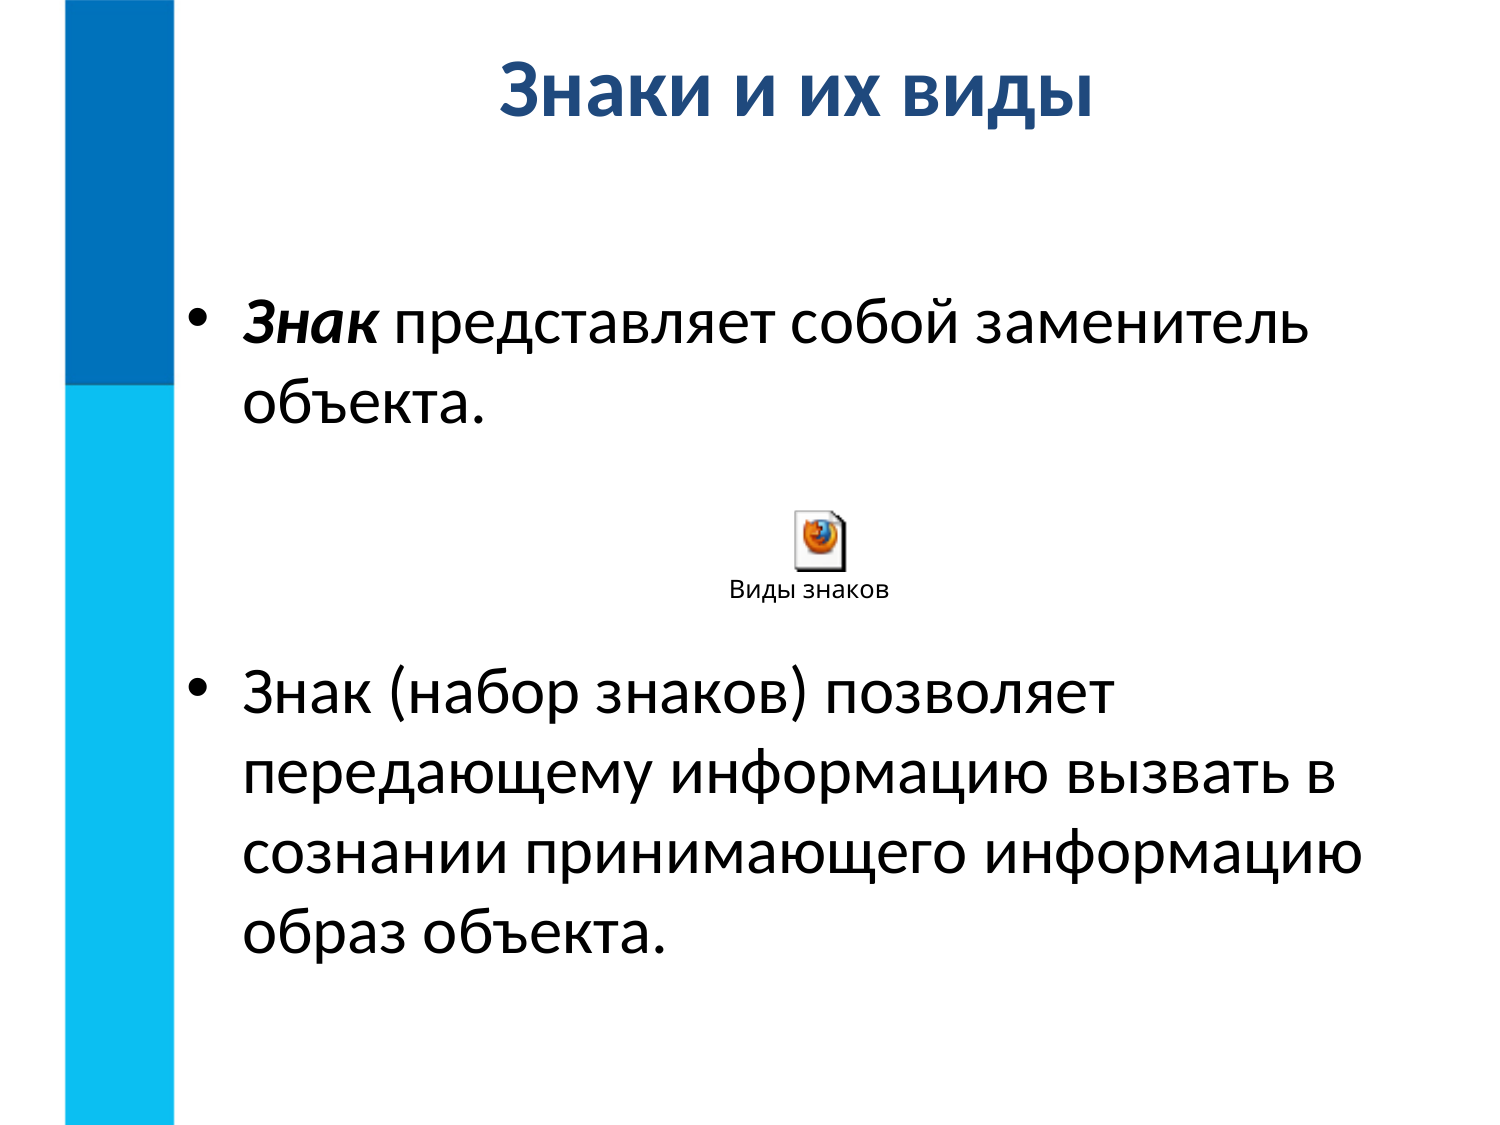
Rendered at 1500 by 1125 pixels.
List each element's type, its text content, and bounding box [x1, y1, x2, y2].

picture [0, 0, 1500, 1125]
text_box Знаки и их виды [171, 30, 1426, 135]
picture [787, 503, 855, 572]
text_box Виды знаков [708, 573, 932, 605]
text_box Знак представляет собой заменитель объекта. Знак (набор знаков) позволяет передающему информацию вызвать в сознании принимающего информацию образ объекта. [171, 172, 1426, 969]
